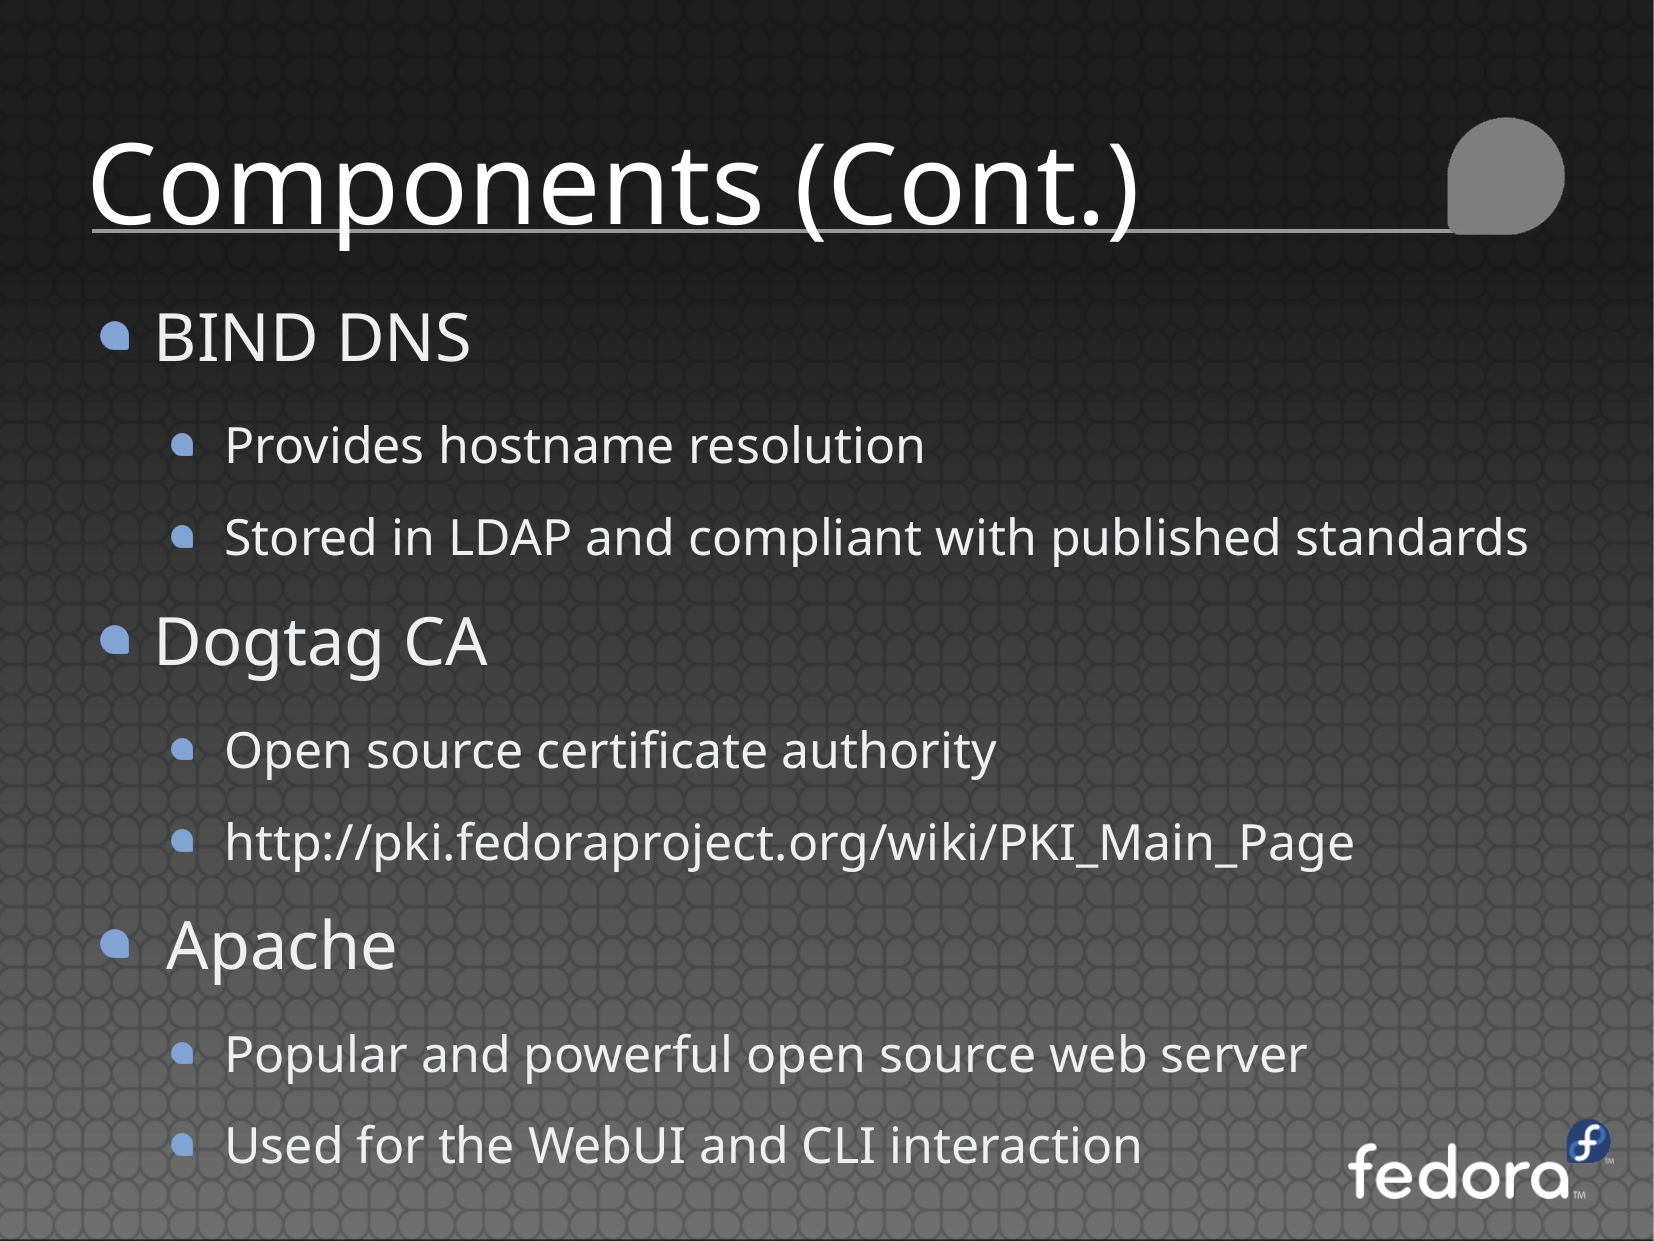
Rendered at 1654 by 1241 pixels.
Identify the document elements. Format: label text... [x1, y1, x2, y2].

list BIND DNS Provides hostname resolution Stored in LDAP and compliant with published standards Dogtag CA Open source certificate authority http://pki.fedoraproject.org/wiki/PKI_Main_Page Apache Popular and powerful open source web server Used for the WebUI and CLI interaction [82, 290, 1571, 1138]
picture [0, 0, 1654, 1241]
title Components (Cont.) [86, 112, 1576, 249]
